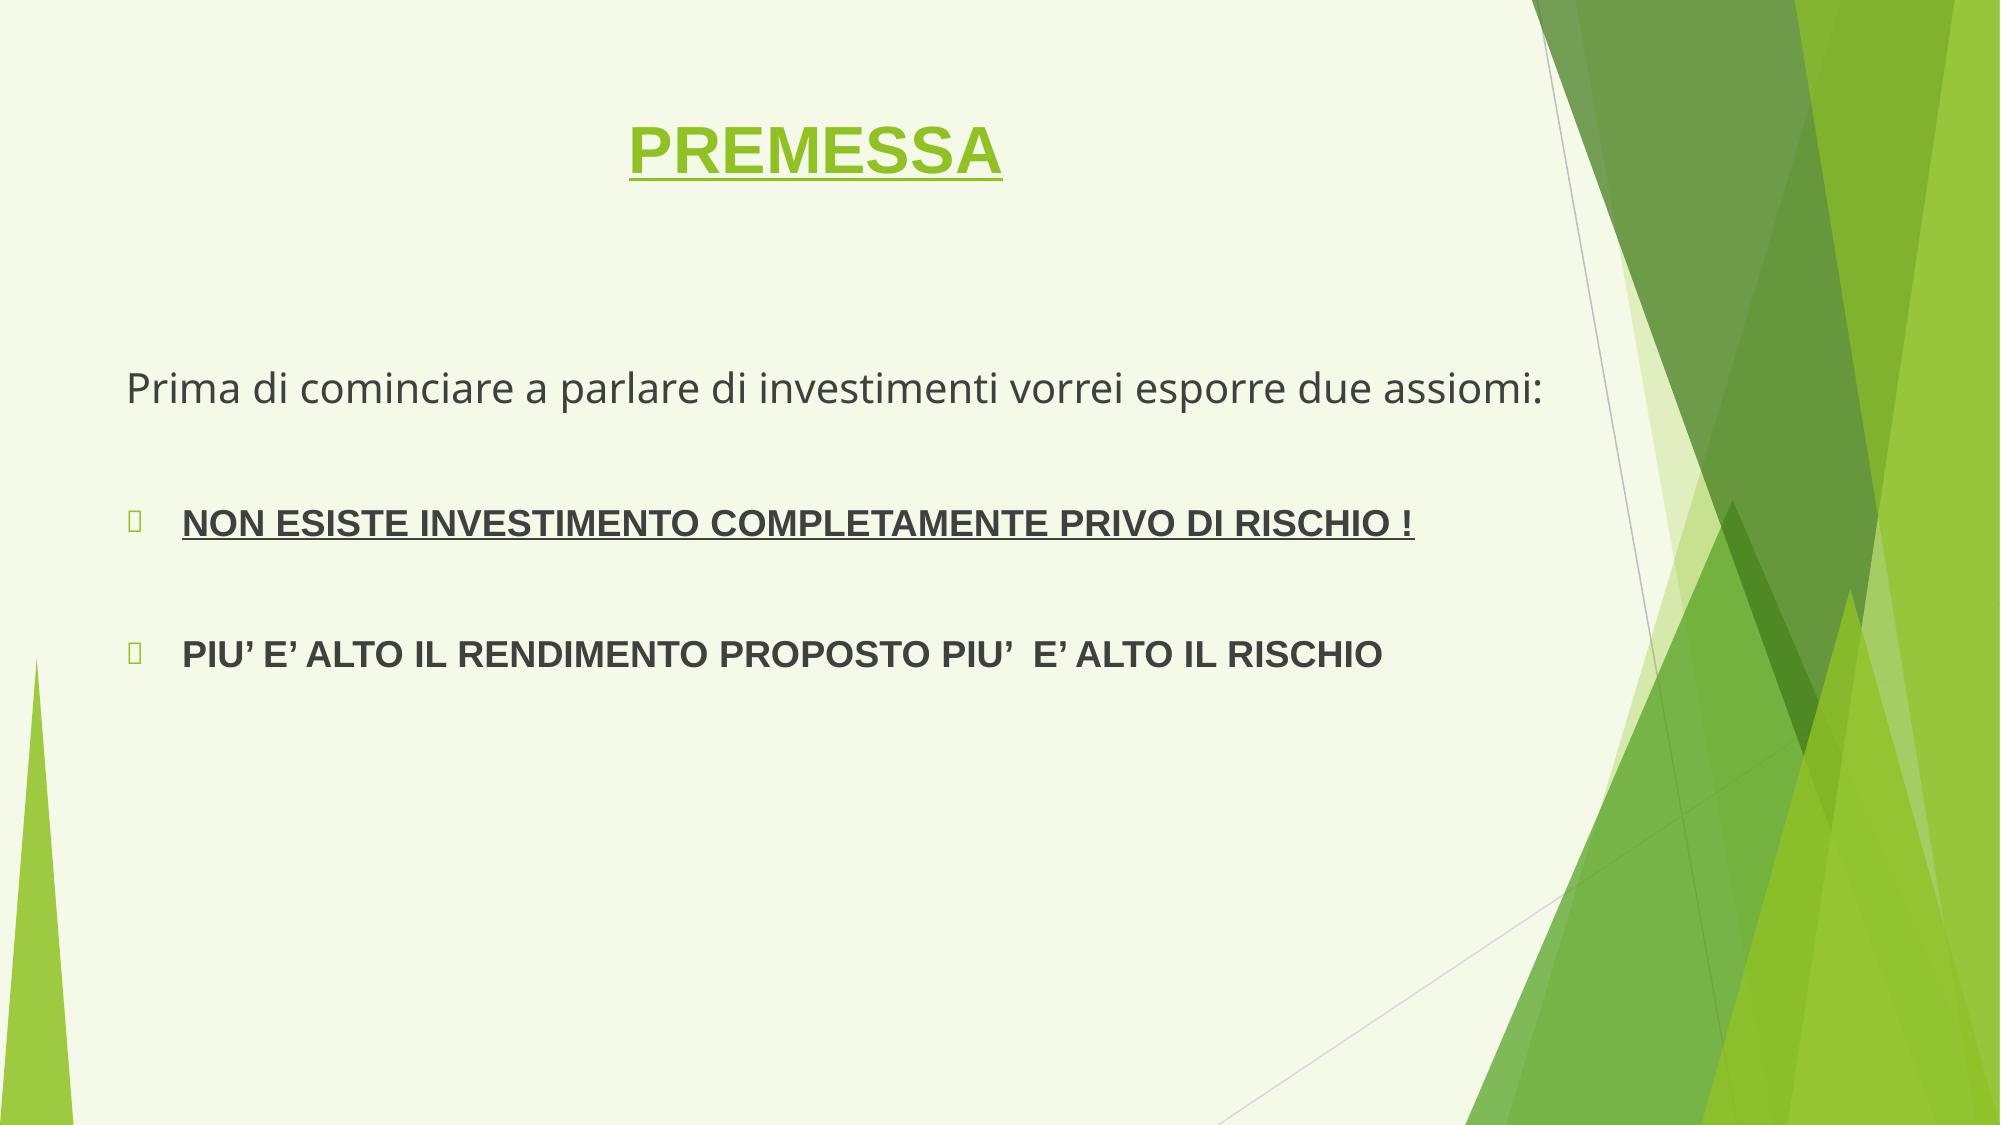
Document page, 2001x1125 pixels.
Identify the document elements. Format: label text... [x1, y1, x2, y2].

list Prima di cominciare a parlare di investimenti vorrei esporre due assiomi: NON ESISTE INVESTIMENTO COMPLETAMENTE PRIVO DI RISCHIO ! PIU’ E’ ALTO IL RENDIMENTO PROPOSTO PIU’ E’ ALTO IL RISCHIO [111, 354, 1593, 992]
title PREMESSA [111, 99, 1522, 317]
